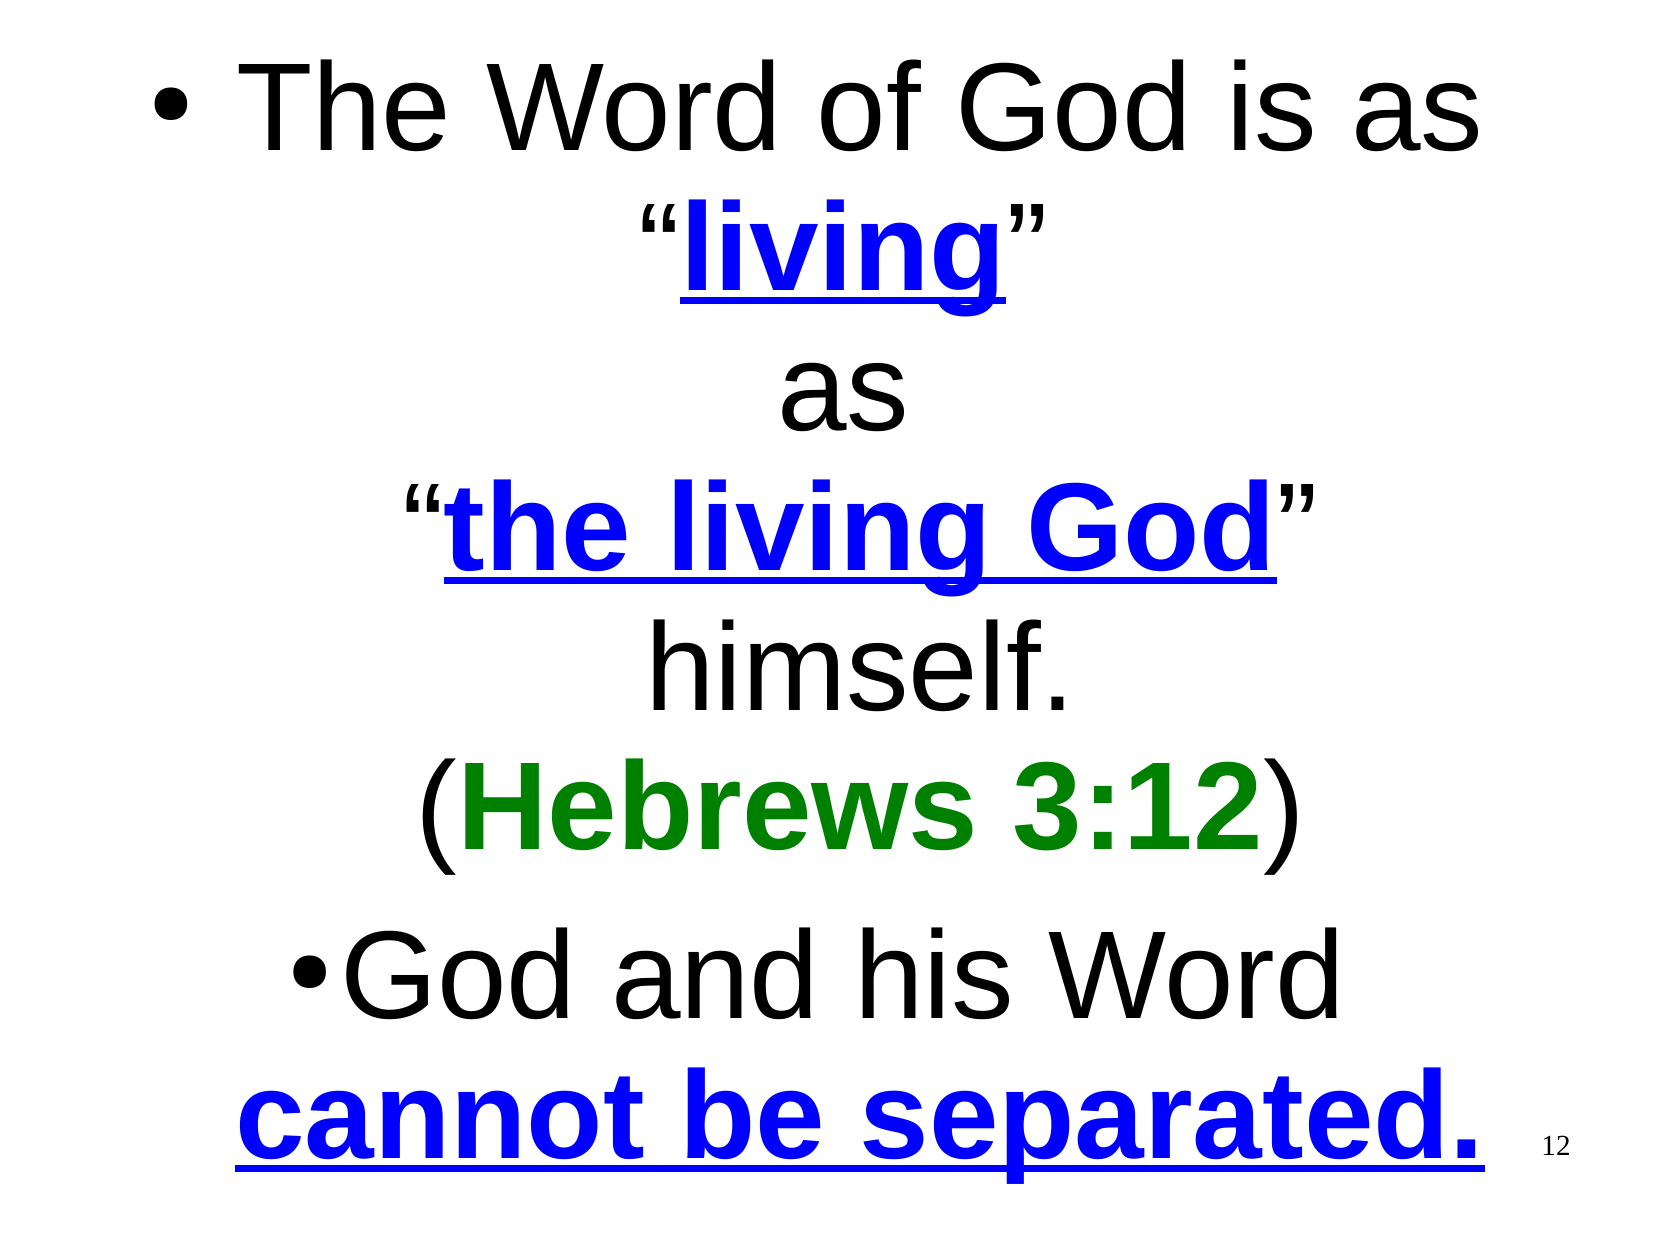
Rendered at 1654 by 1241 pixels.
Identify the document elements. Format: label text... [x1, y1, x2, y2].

list The Word of God is as “living” as “the living God” himself. (Hebrews 3:12) God and his Word cannot be separated. [37, 37, 1613, 1238]
